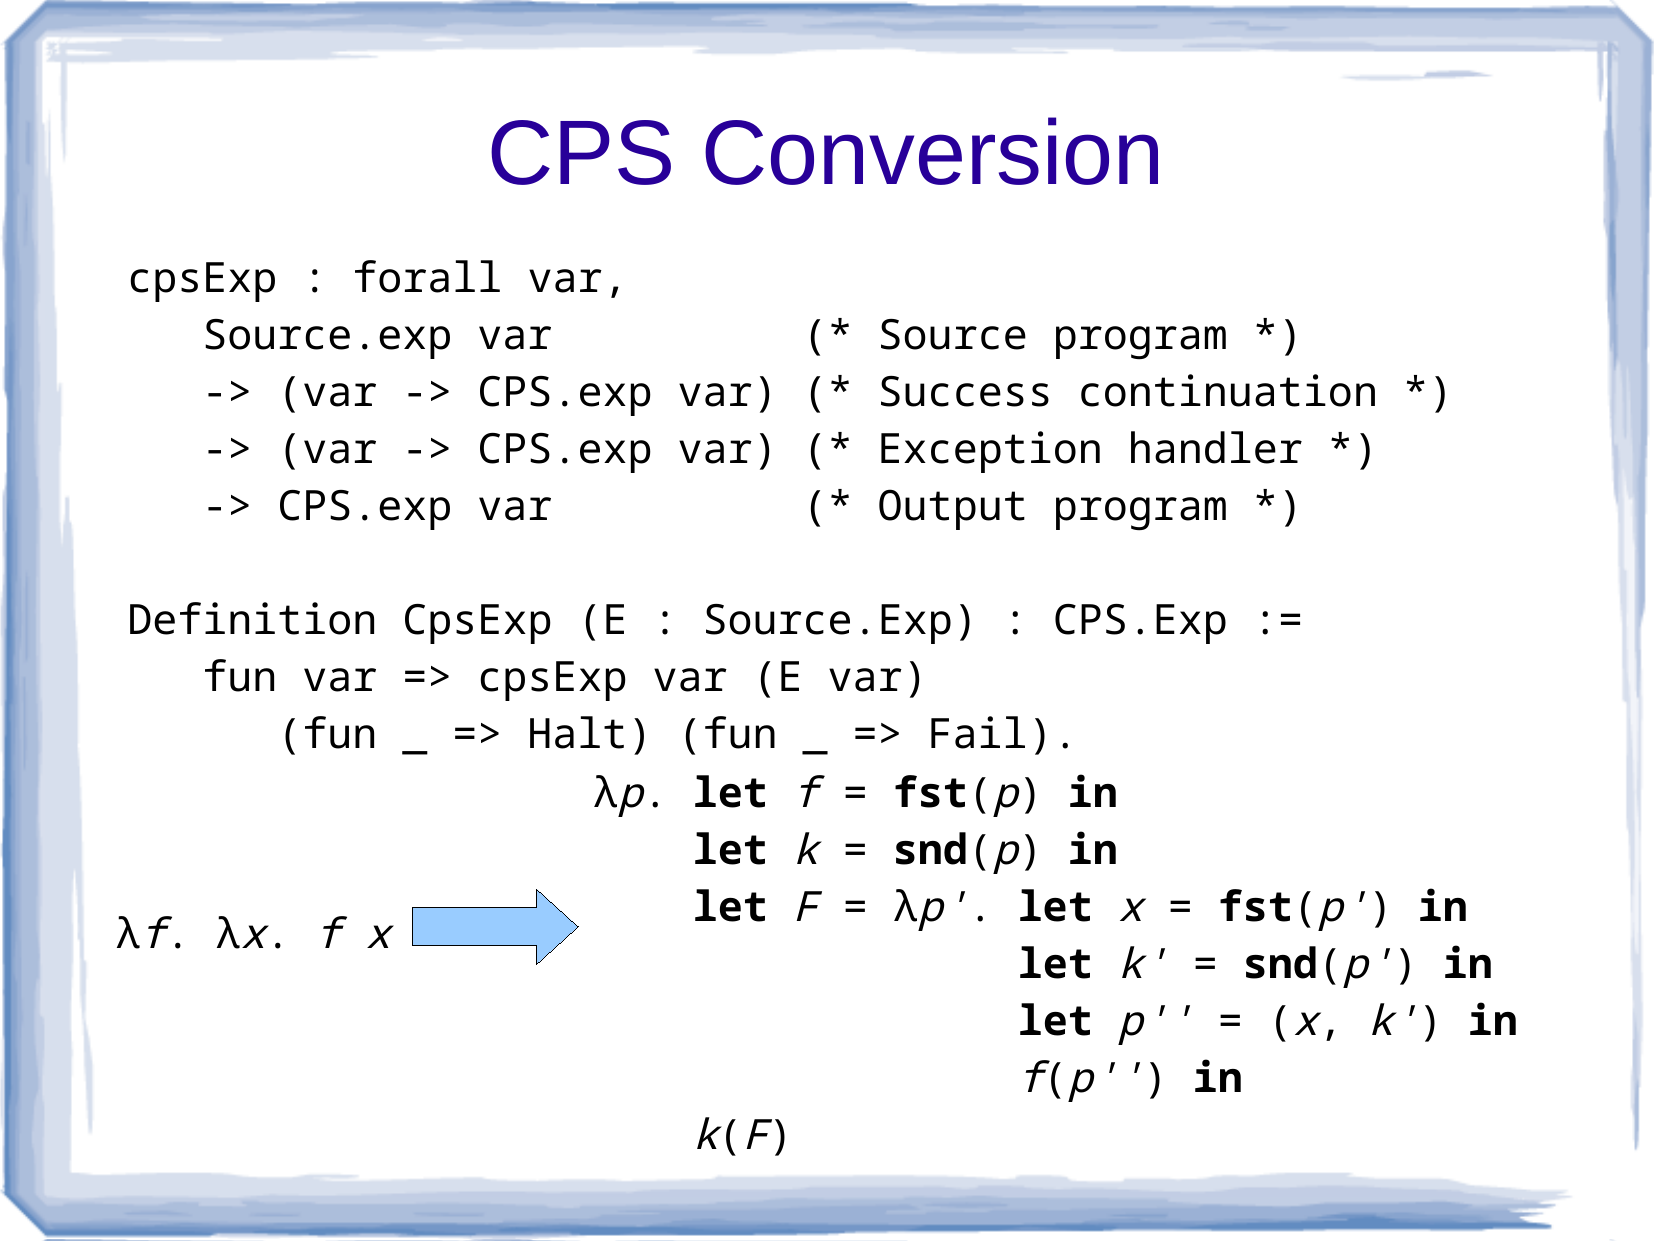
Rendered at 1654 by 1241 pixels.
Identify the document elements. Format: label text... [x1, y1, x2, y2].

text_box cpsExp : forall var, Source.exp var (* Source program *) -> (var -> CPS.exp var) (* Success continuation *) -> (var -> CPS.exp var) (* Exception handler *) -> CPS.exp var (* Output program *) Definition CpsExp (E : Source.Exp) : CPS.Exp := fun var => cpsExp var (E var) (fun _ => Halt) (fun _ => Fail). [112, 240, 1576, 693]
text_box [412, 889, 579, 965]
title CPS Conversion [82, 49, 1571, 257]
text_box λf. λx. f x [100, 896, 439, 961]
text_box λp. let f = fst(p) in let k = snd(p) in let F = λp'. let x = fst(p') in let k' = snd(p') in let p'' = (x, k') in f(p'') in k(F) [578, 755, 1591, 1117]
picture [0, 0, 1654, 1241]
